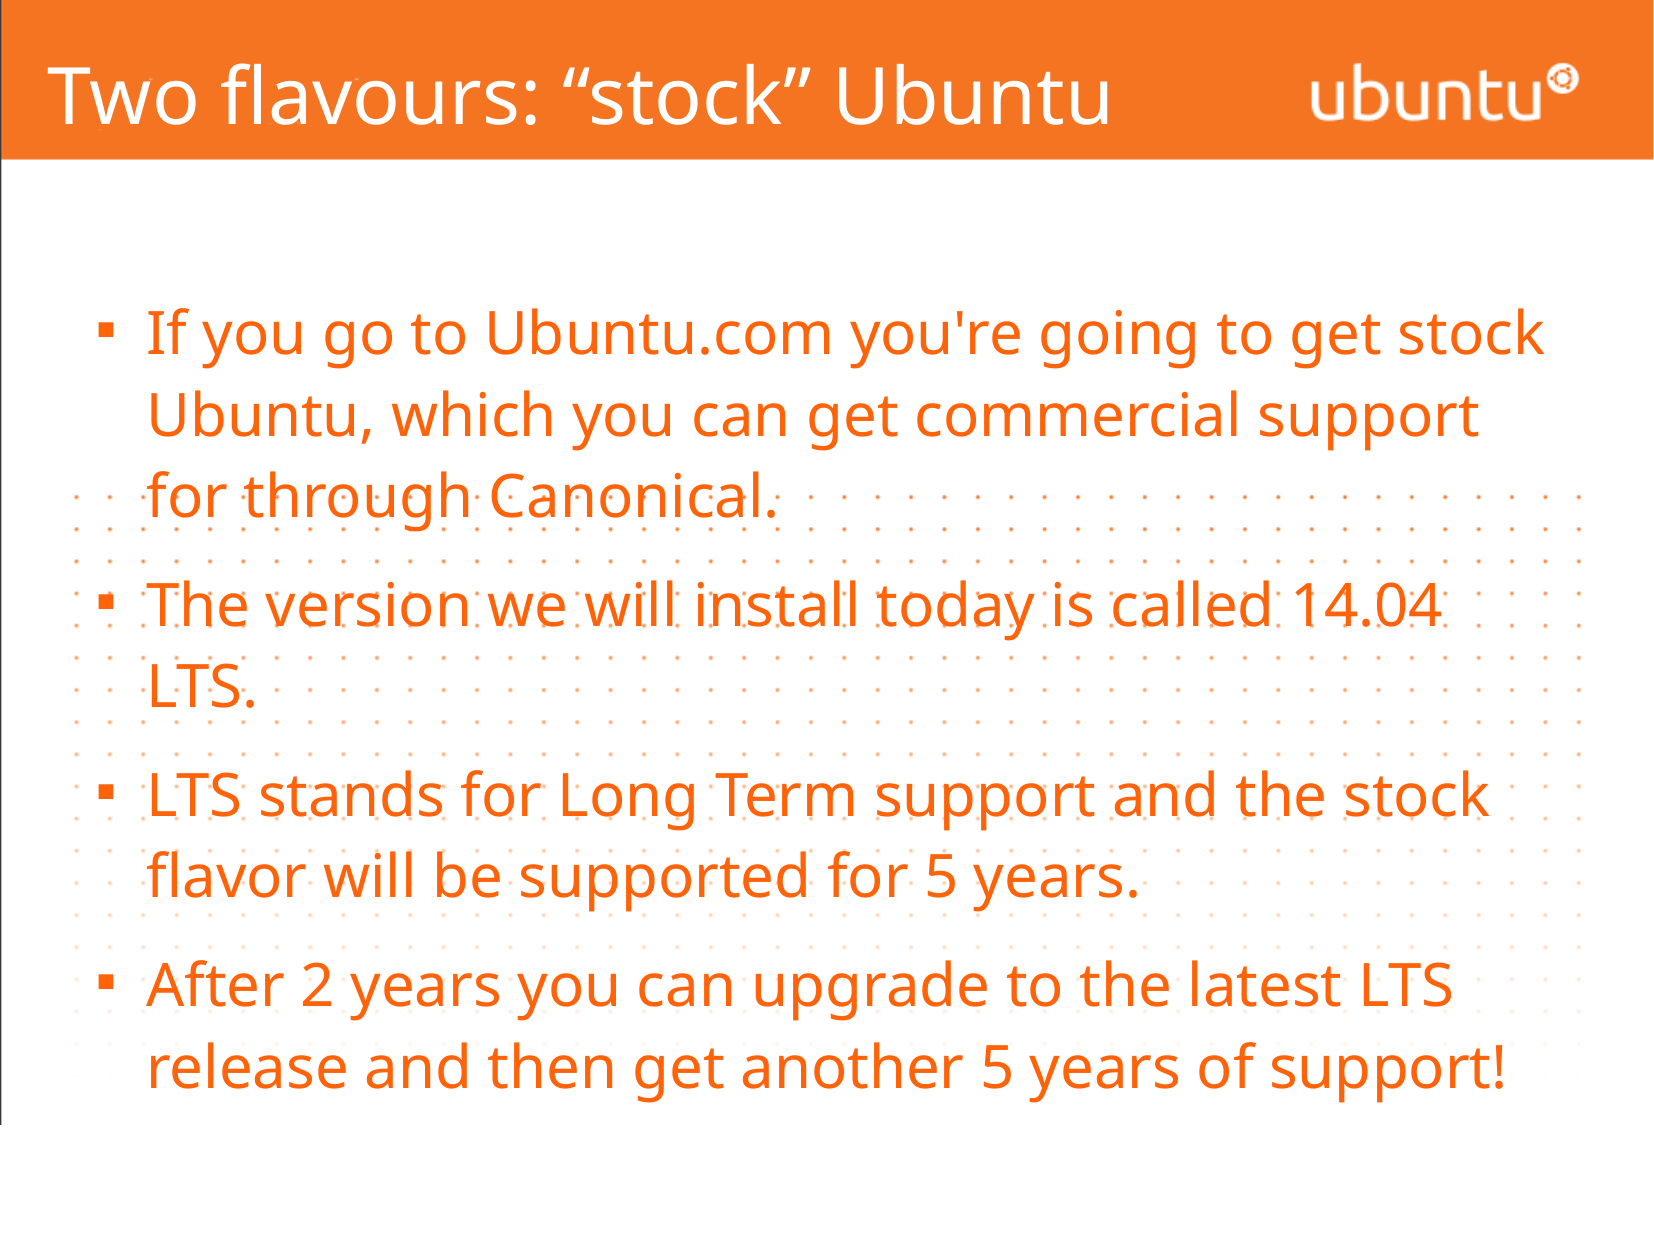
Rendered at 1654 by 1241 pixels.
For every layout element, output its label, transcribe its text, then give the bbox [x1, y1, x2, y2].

title Two flavours: “stock” Ubuntu [47, 29, 1276, 158]
picture [0, 0, 1654, 1125]
list If you go to Ubuntu.com you're going to get stock Ubuntu, which you can get commercial support for through Canonical. The version we will install today is called 14.04 LTS. LTS stands for Long Term support and the stock flavor will be supported for 5 years. After 2 years you can upgrade to the latest LTS release and then get another 5 years of support! [82, 290, 1571, 1109]
